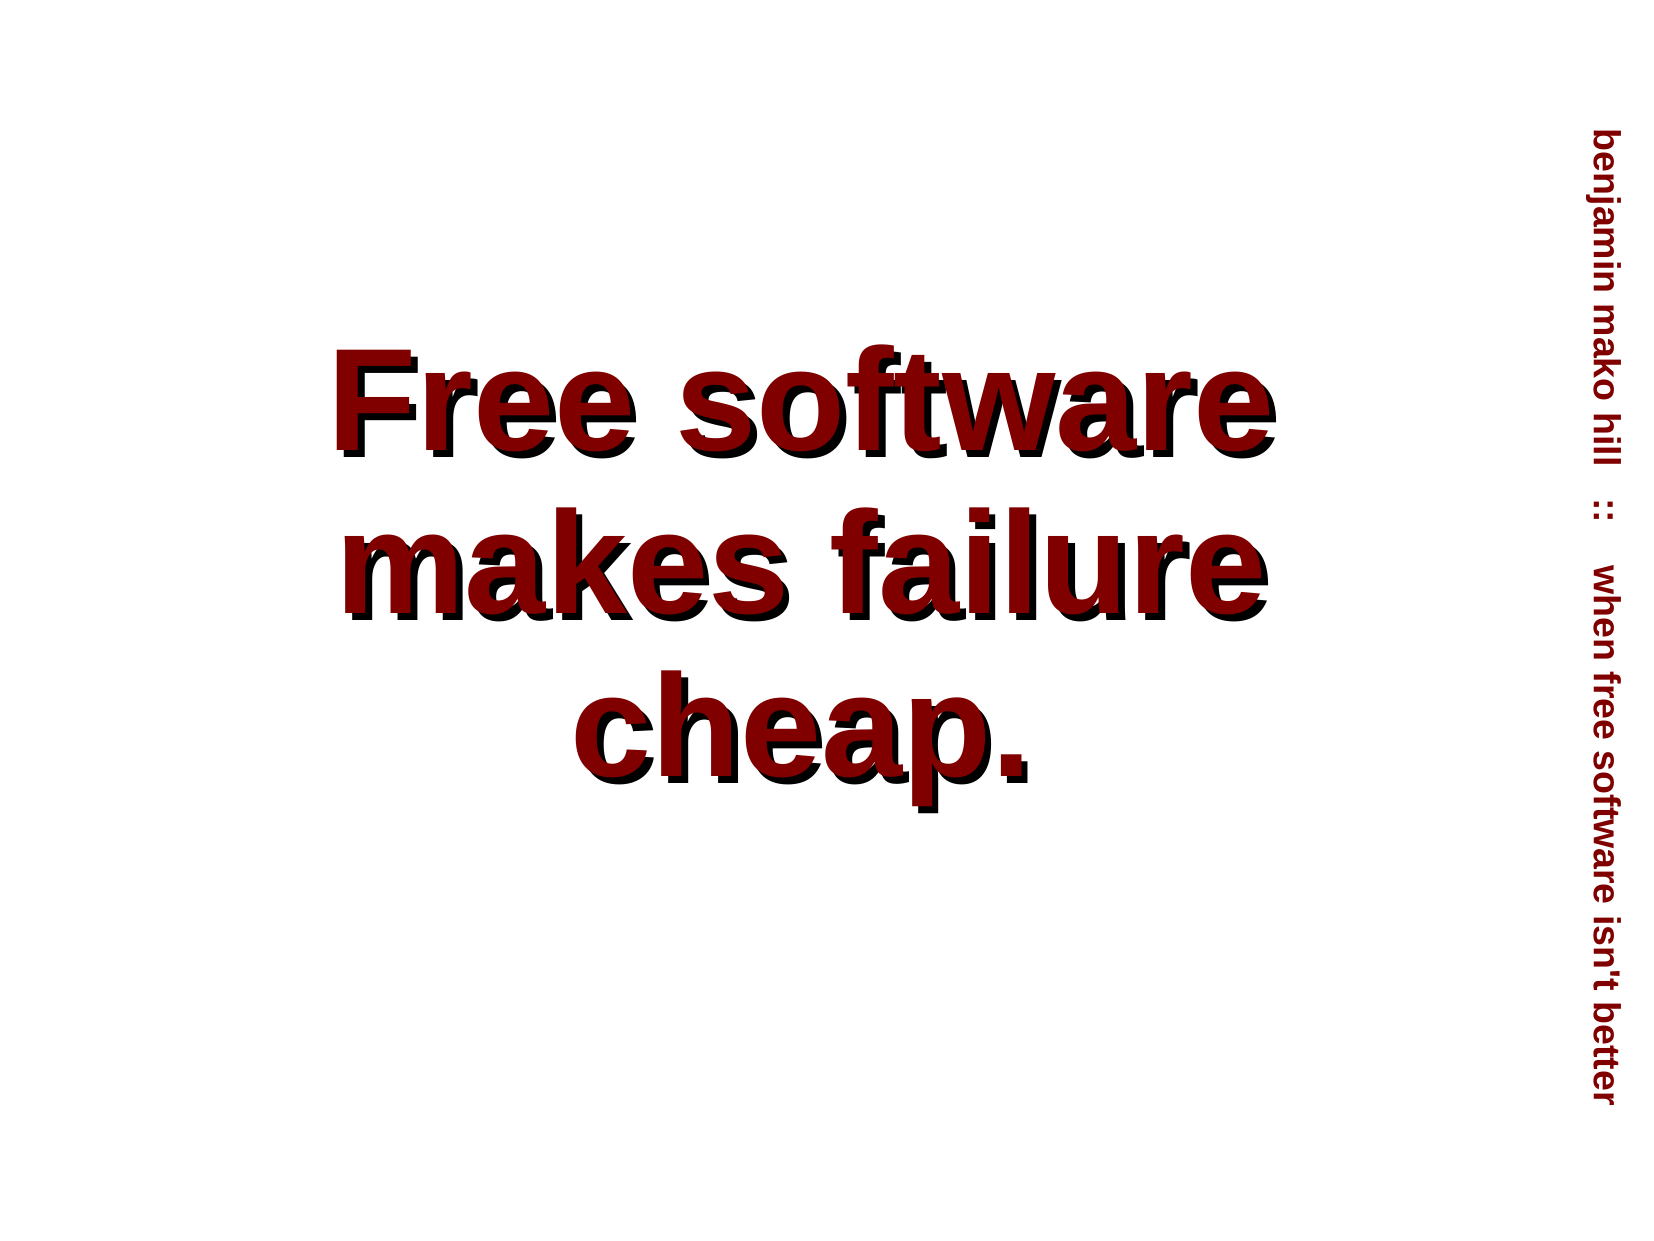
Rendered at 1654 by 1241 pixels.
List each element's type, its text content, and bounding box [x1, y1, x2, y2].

subtitle Free software makes failure cheap. [71, 100, 1531, 1026]
